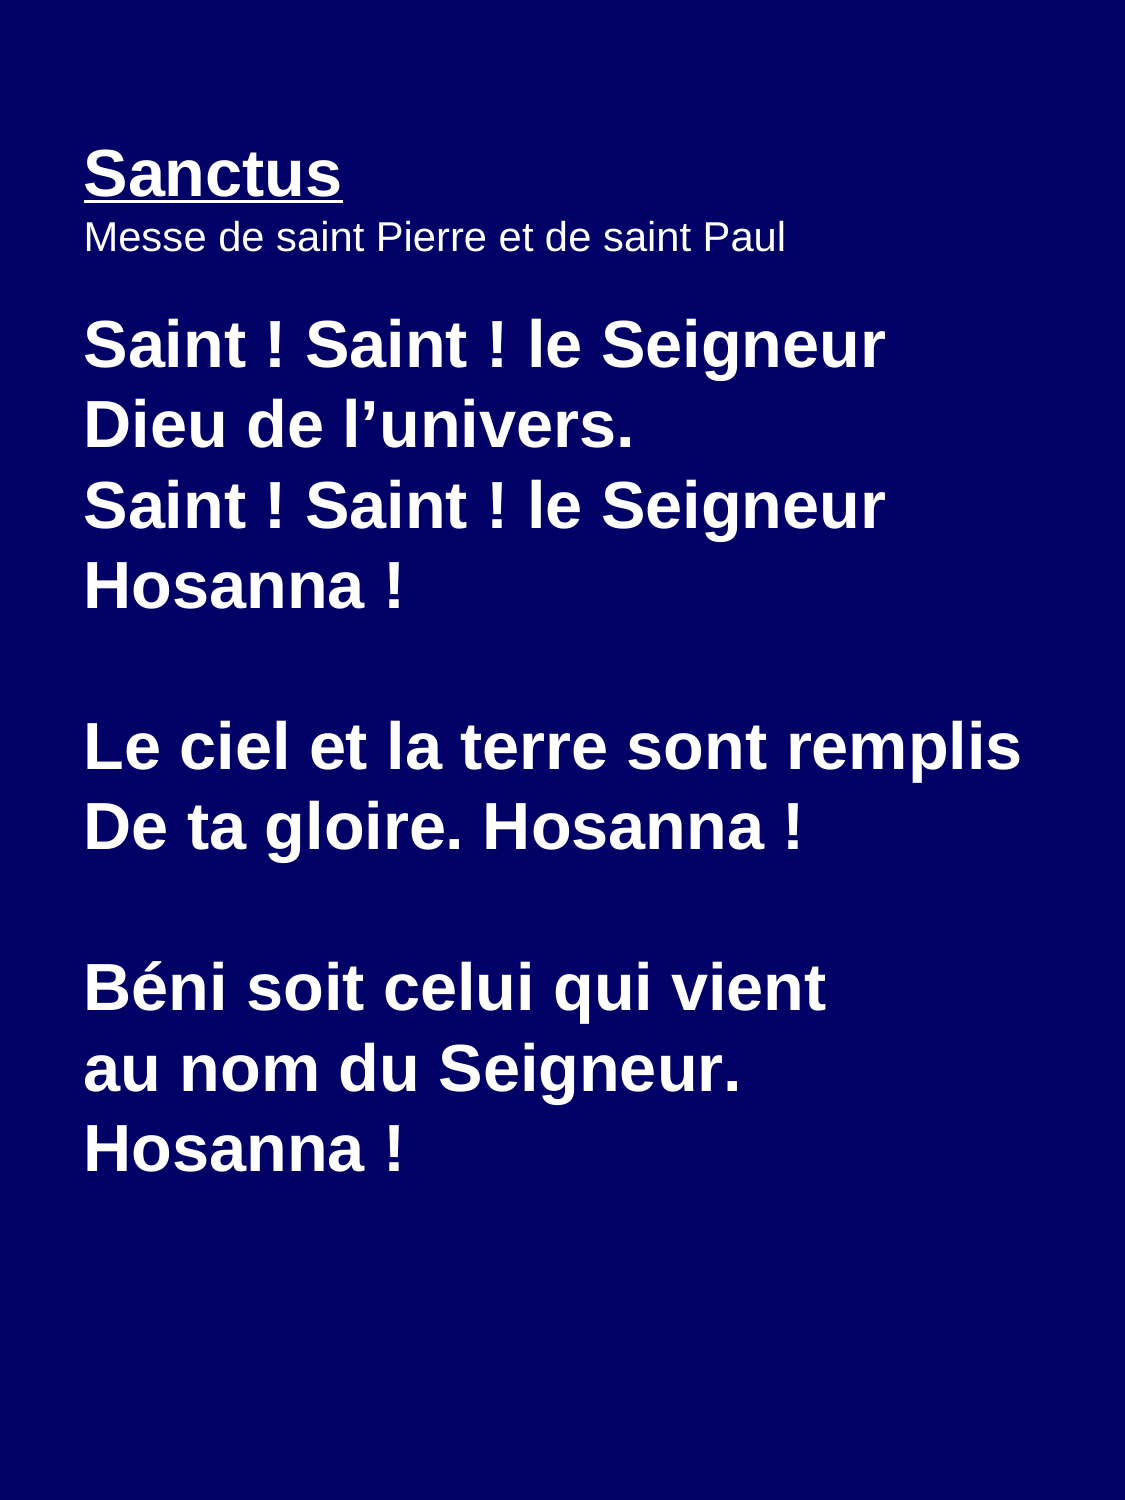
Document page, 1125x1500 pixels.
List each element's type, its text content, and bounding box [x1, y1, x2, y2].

text_box Sanctus Messe de saint Pierre et de saint Paul Saint ! Saint ! le Seigneur Dieu de l’univers. Saint ! Saint ! le Seigneur Hosanna ! Le ciel et la terre sont remplis De ta gloire. Hosanna ! Béni soit celui qui vient au nom du Seigneur. Hosanna ! [68, 121, 1058, 1354]
